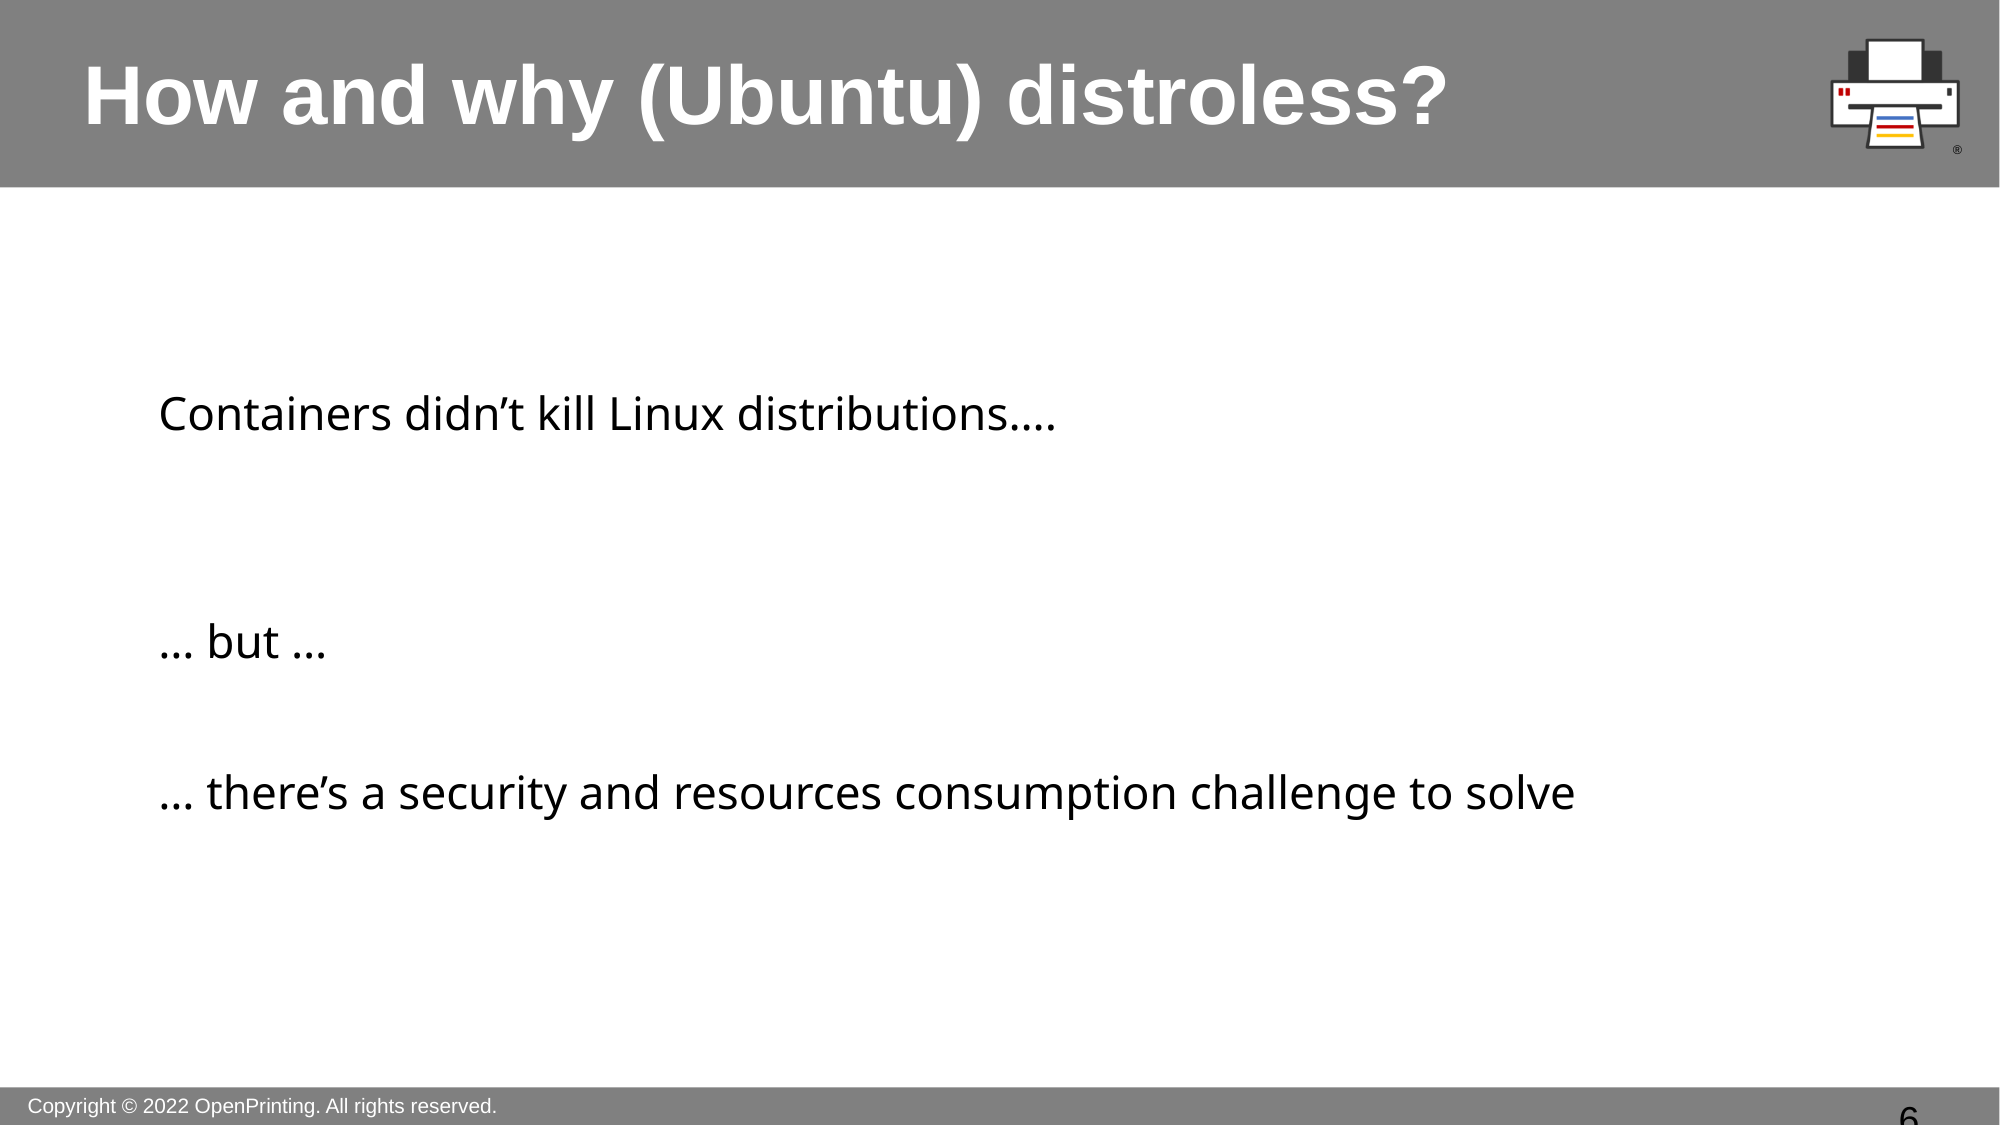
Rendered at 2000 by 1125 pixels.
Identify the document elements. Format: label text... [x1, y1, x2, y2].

picture [1825, 33, 1965, 154]
text_box Containers didn’t kill Linux distributions…. … but … … there’s a security and resources consumption challenge to solve [74, 224, 1935, 1067]
text_box How and why (Ubuntu) distroless? [74, 7, 1785, 174]
